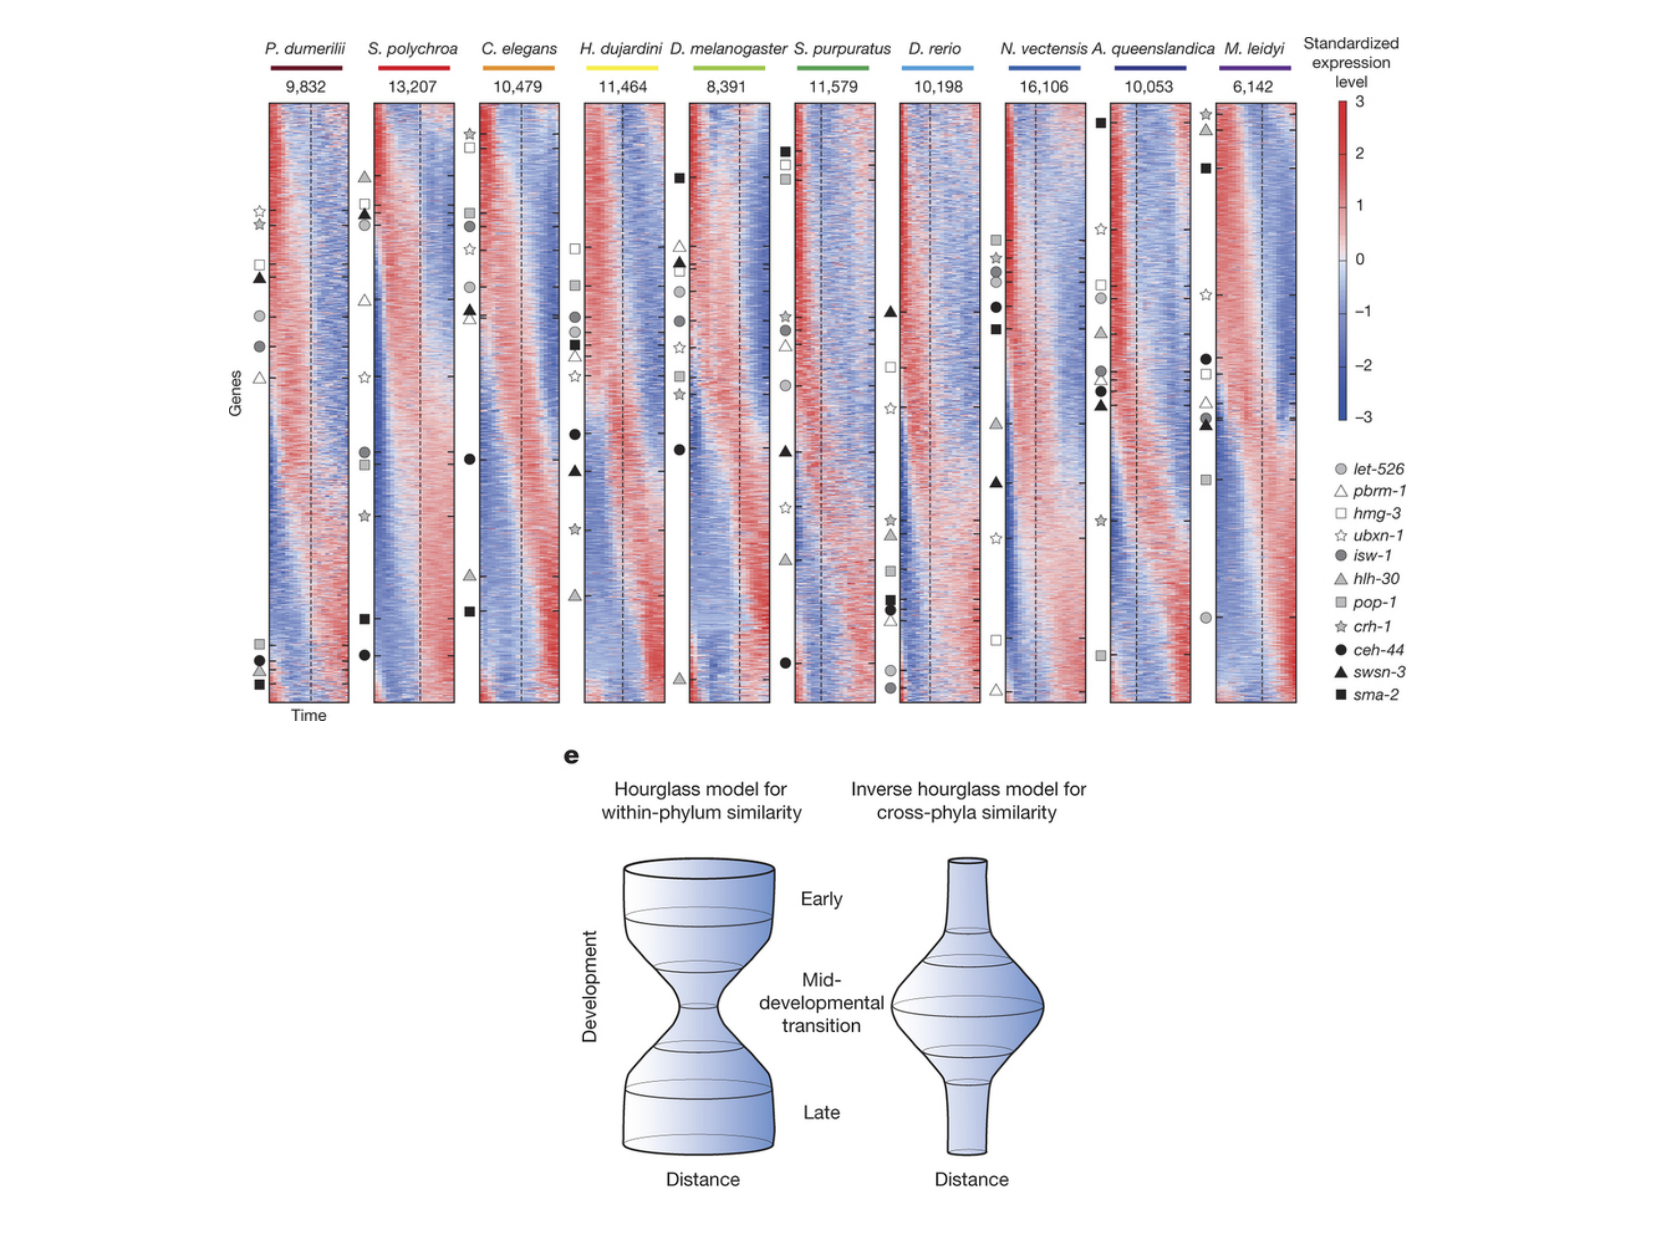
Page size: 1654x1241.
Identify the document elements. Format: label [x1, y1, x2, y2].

picture [527, 744, 1087, 1201]
picture [229, 37, 1406, 721]
